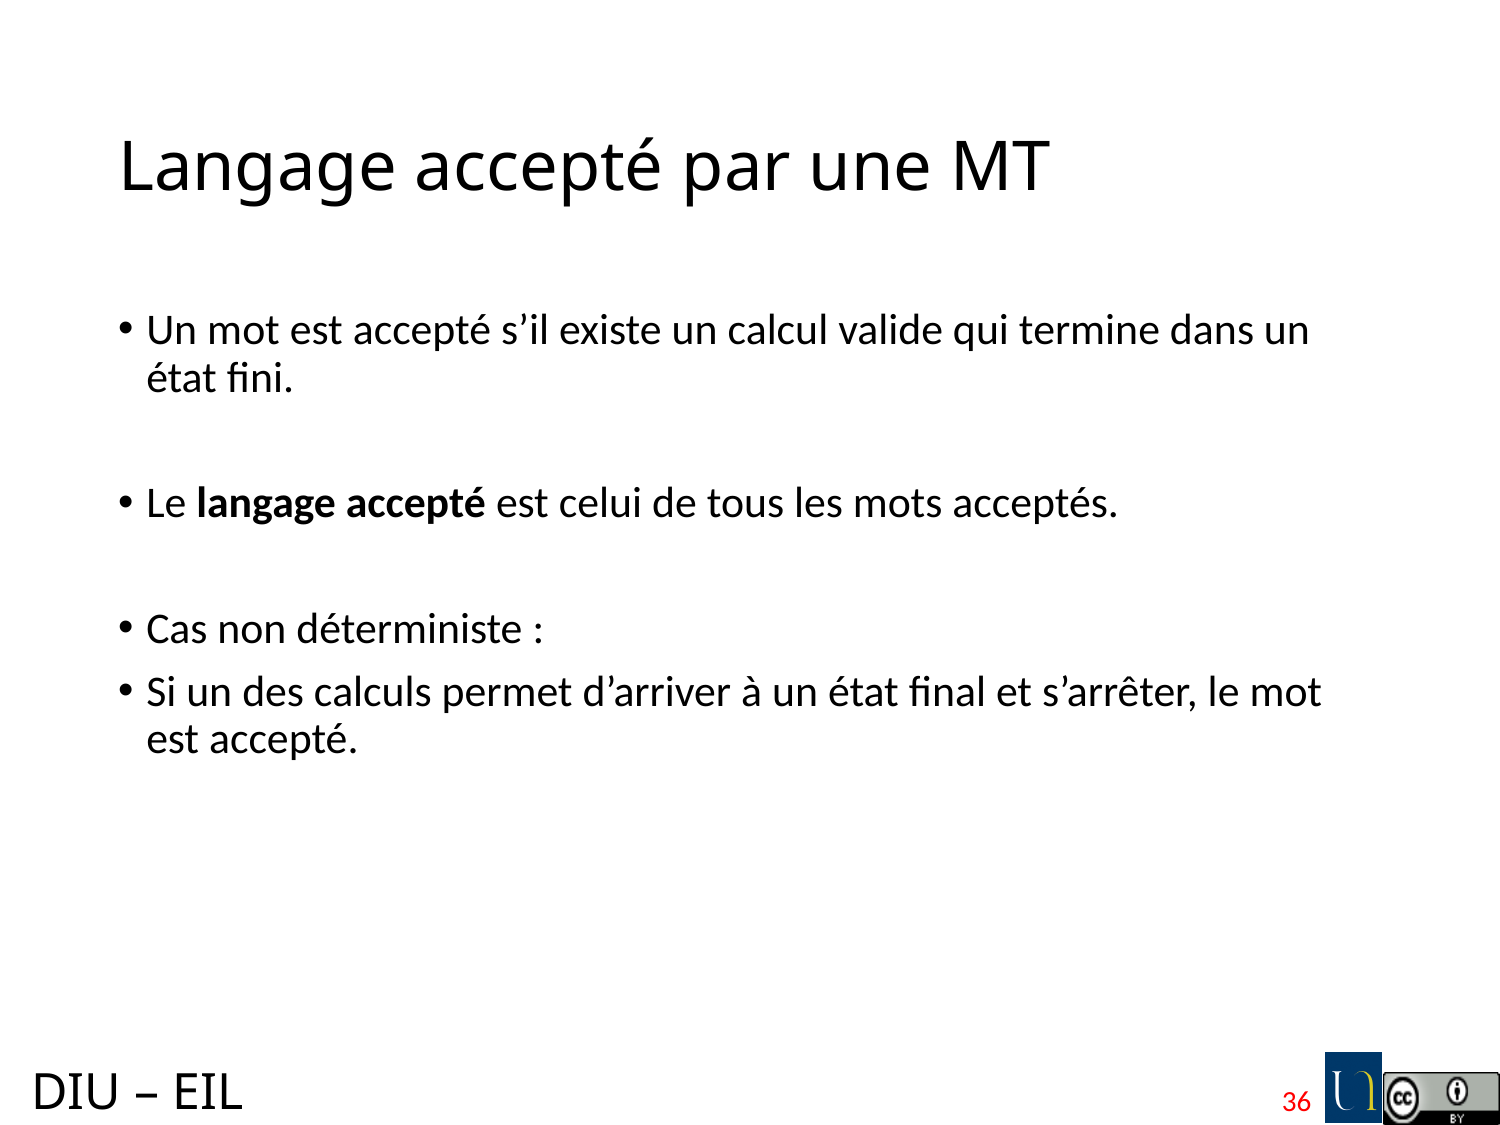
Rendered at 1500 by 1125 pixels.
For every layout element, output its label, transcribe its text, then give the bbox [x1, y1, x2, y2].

picture [1383, 1072, 1500, 1125]
slide_number <numéro> [1240, 1070, 1327, 1125]
picture [1325, 1052, 1382, 1123]
list Un mot est accepté s’il existe un calcul valide qui termine dans un état fini. Le langage accepté est celui de tous les mots acceptés. Cas non déterministe : Si un des calculs permet d’arriver à un état final et s’arrêter, le mot est accepté. [103, 299, 1397, 1014]
title Langage accepté par une MT [103, 59, 1397, 278]
